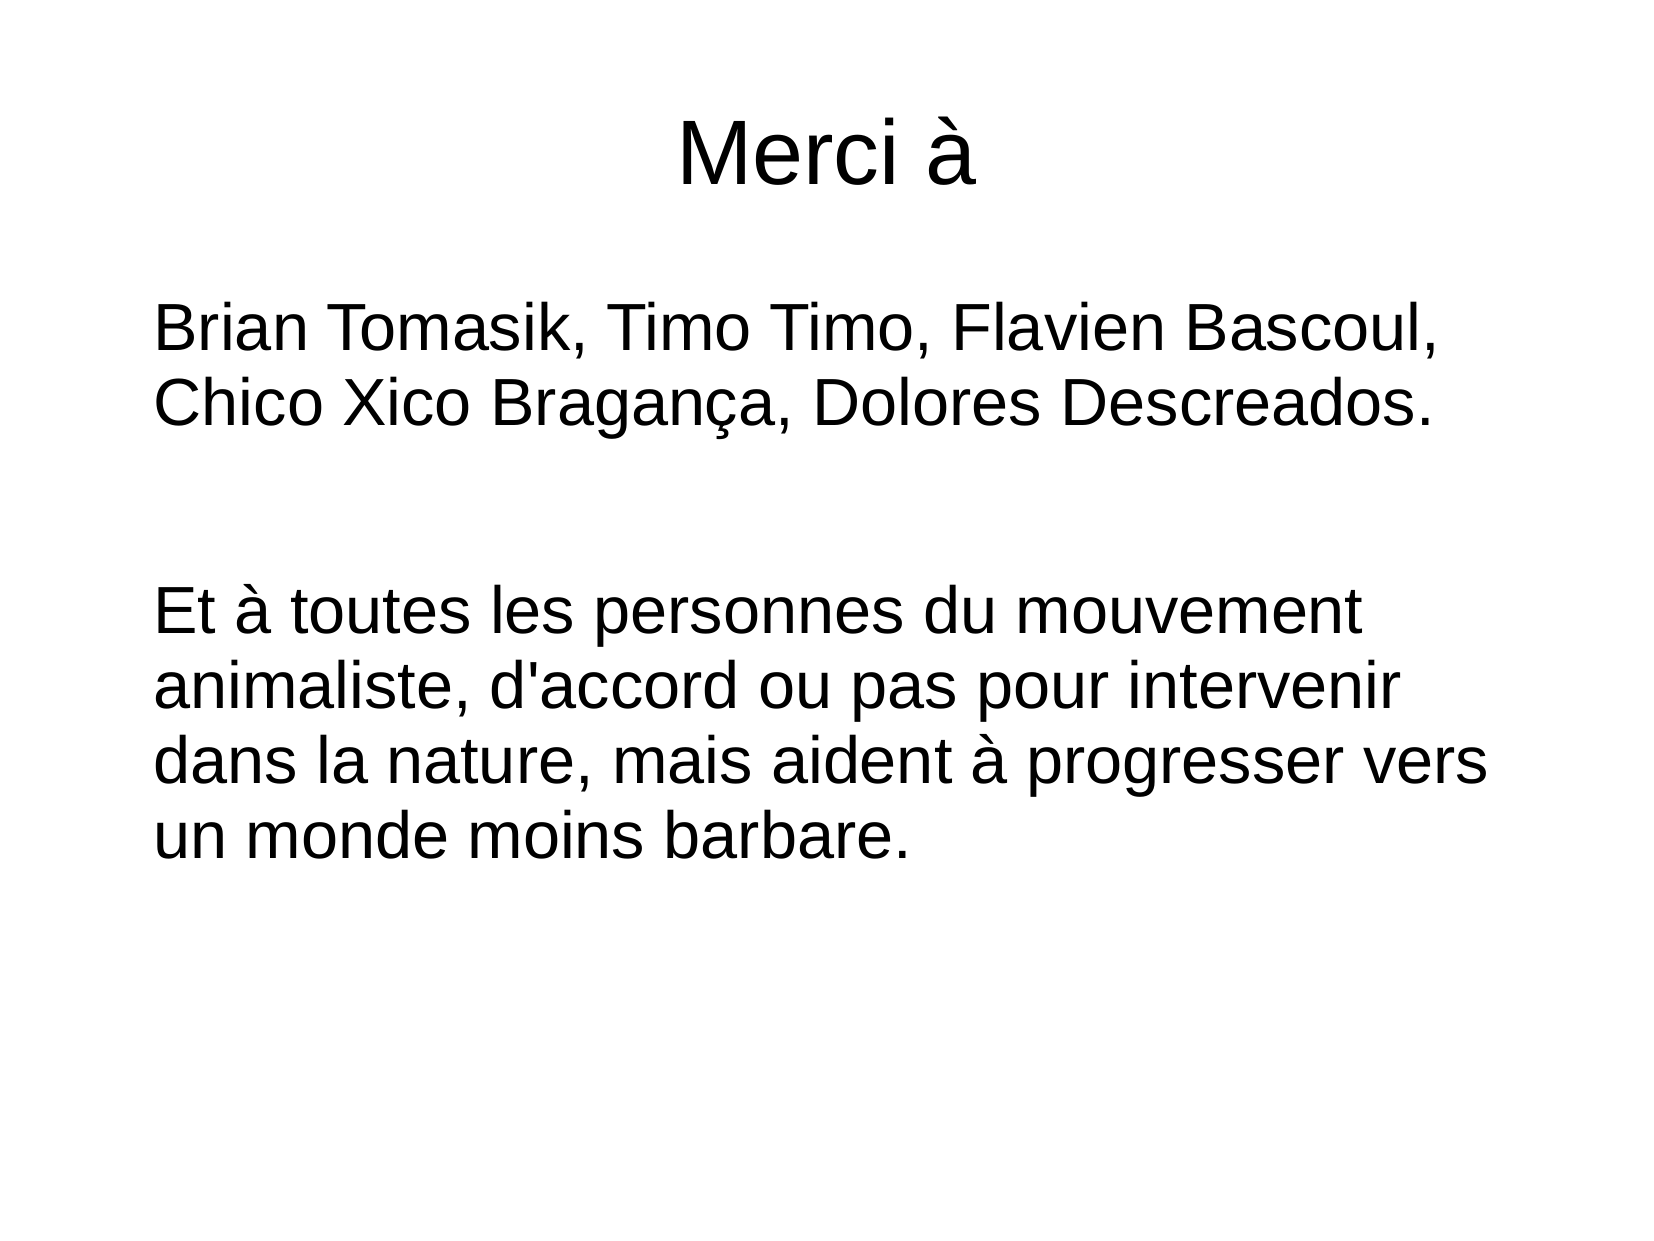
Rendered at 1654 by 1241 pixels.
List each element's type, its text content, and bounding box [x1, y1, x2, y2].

title Merci à [82, 49, 1571, 257]
list Brian Tomasik, Timo Timo, Flavien Bascoul, Chico Xico Bragança, Dolores Descreados. Et à toutes les personnes du mouvement animaliste, d'accord ou pas pour intervenir dans la nature, mais aident à progresser vers un monde moins barbare. [82, 290, 1538, 1010]
